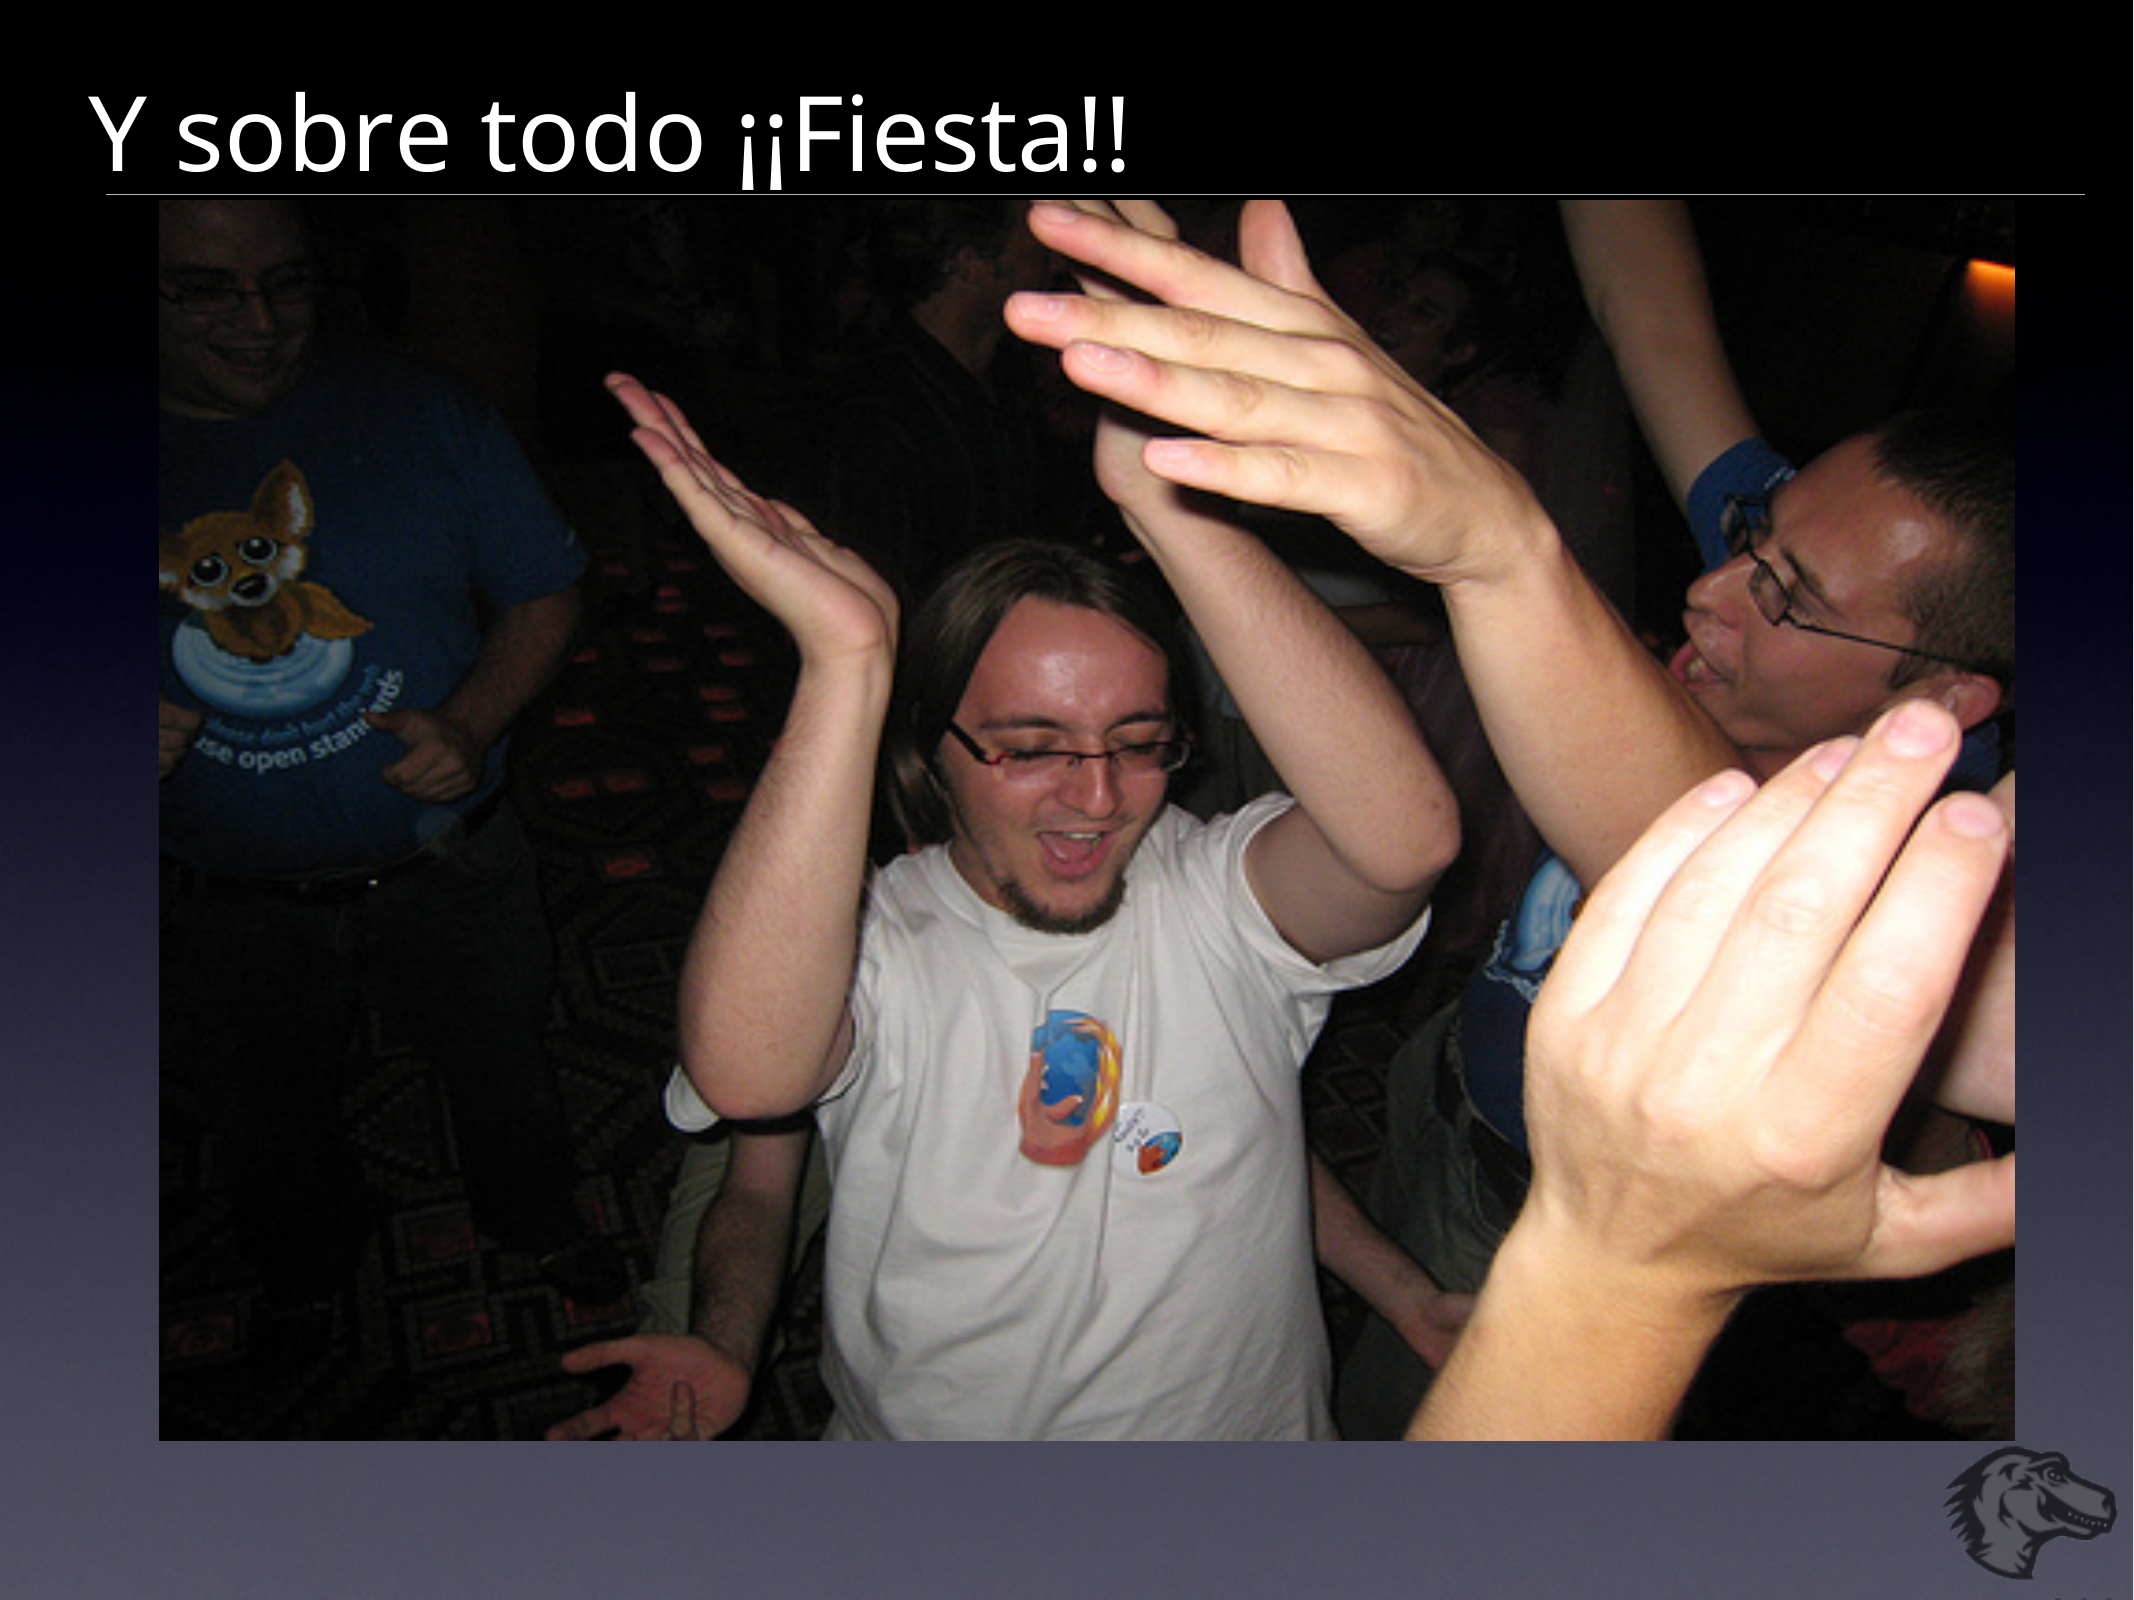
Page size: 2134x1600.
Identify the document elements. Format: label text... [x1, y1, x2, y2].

picture [0, 0, 2134, 1600]
text_box Y sobre todo ¡¡Fiesta!! [88, 61, 2097, 199]
